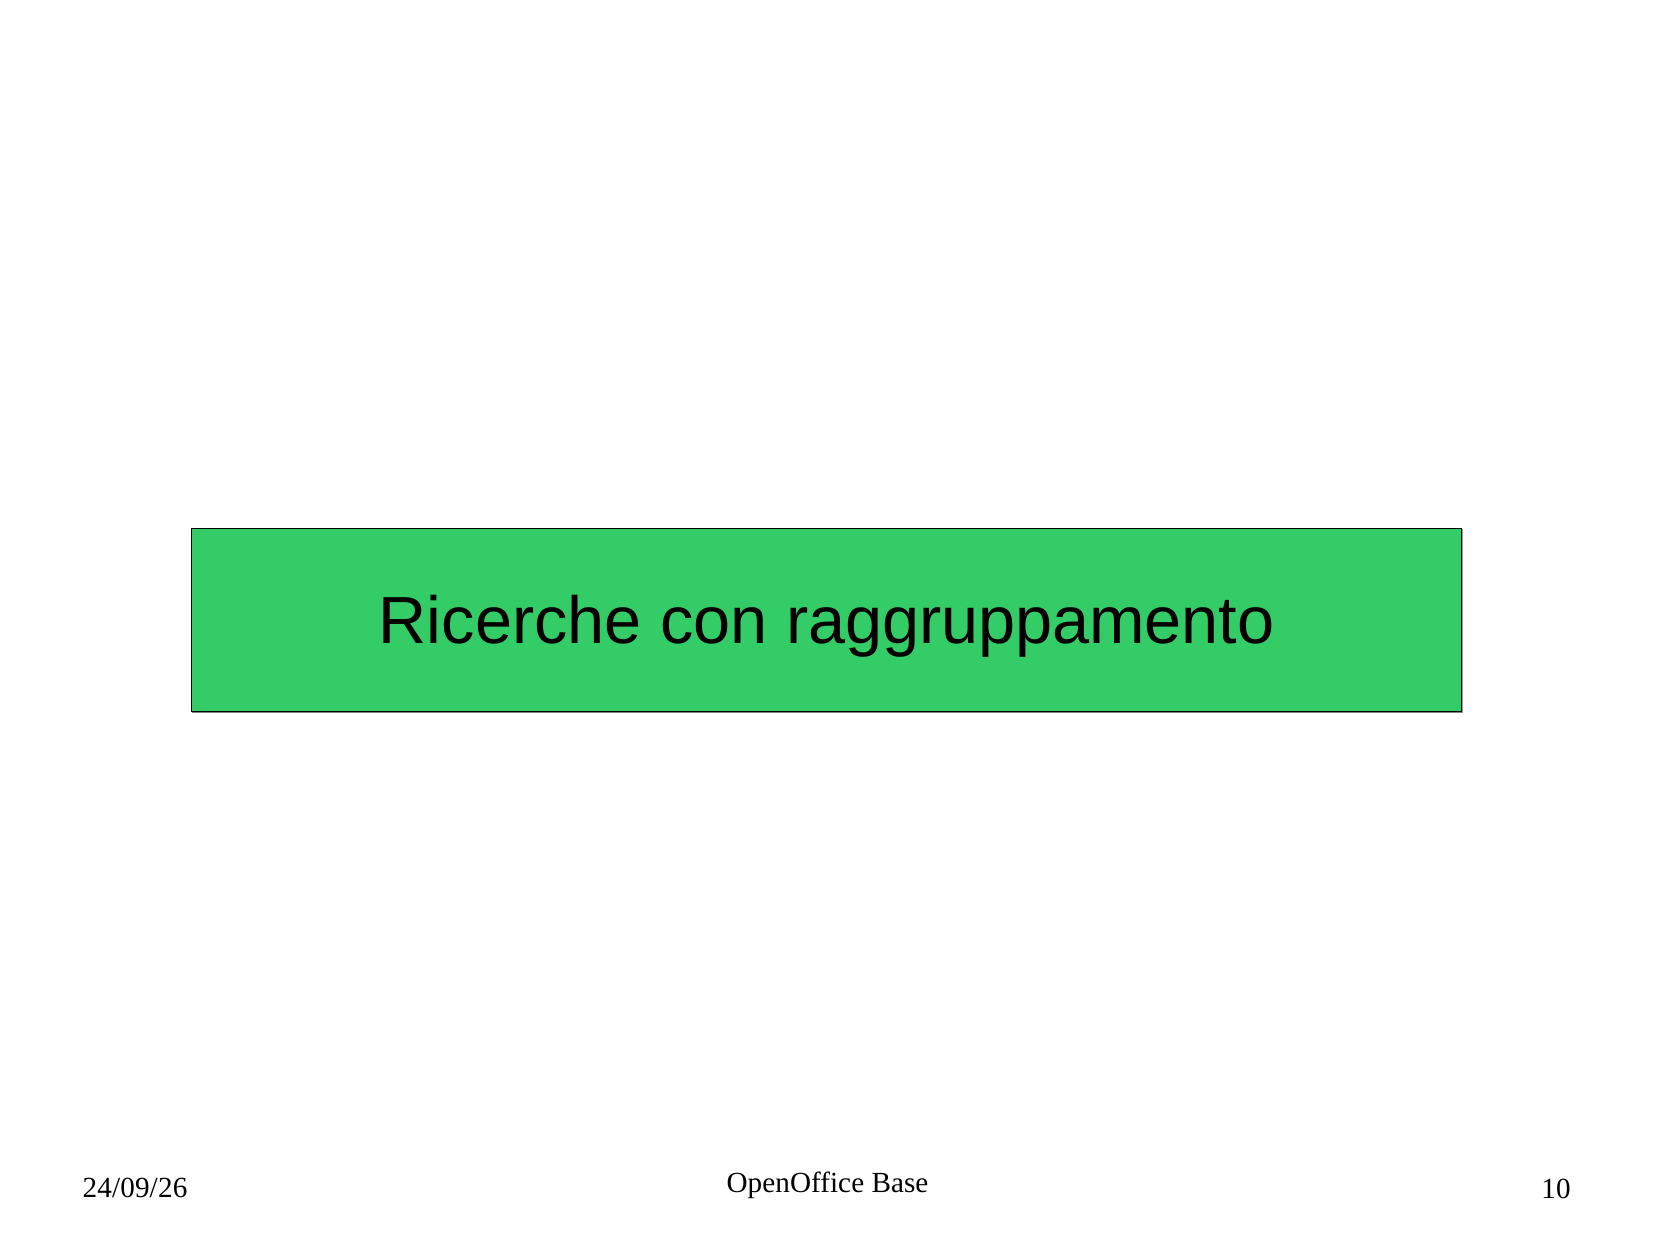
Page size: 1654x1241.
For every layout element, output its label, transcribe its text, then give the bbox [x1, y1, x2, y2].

text_box Ricerche con raggruppamento [191, 528, 1462, 712]
